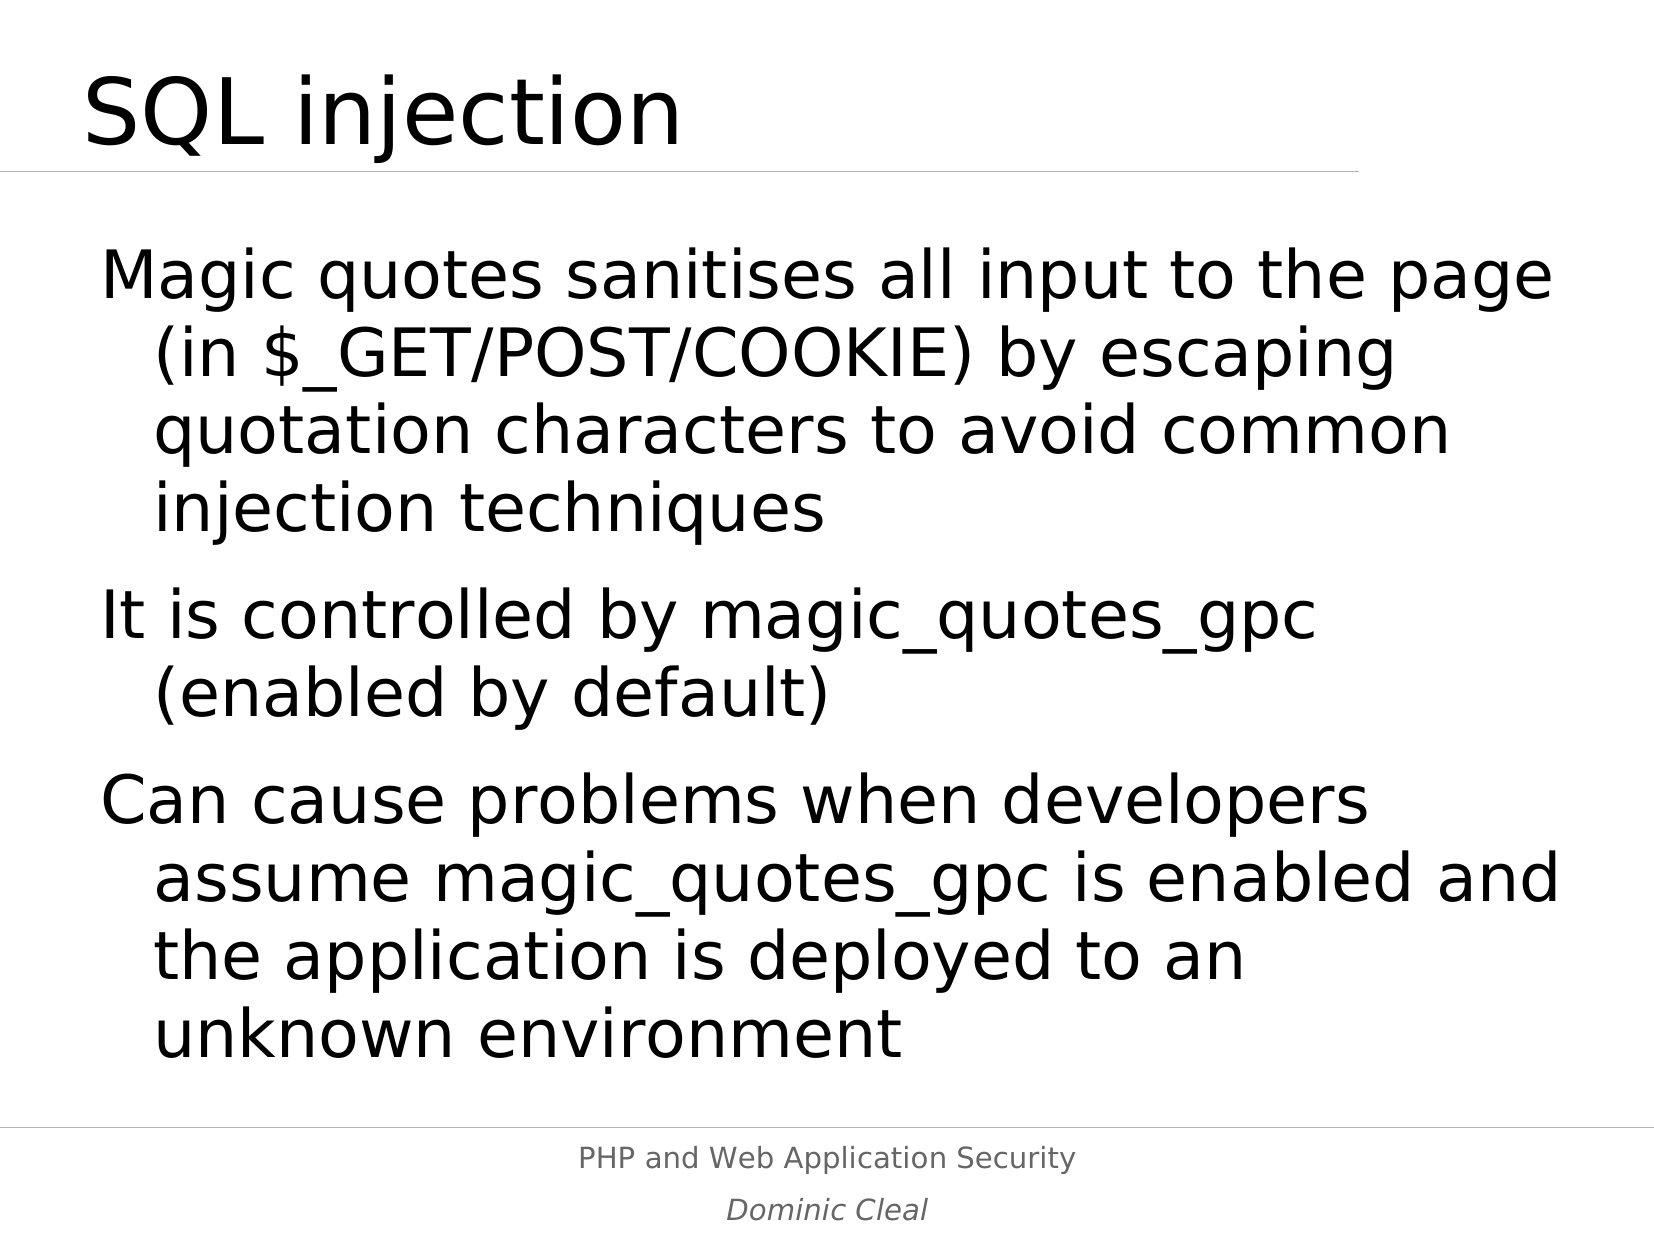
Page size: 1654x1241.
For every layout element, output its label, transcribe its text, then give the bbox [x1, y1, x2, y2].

list Magic quotes sanitises all input to the page (in $_GET/POST/COOKIE) by escaping quotation characters to avoid common injection techniques It is controlled by magic_quotes_gpc (enabled by default) Can cause problems when developers assume magic_quotes_gpc is enabled and the application is deployed to an unknown environment [82, 236, 1571, 1094]
title SQL injection [82, 56, 1571, 170]
